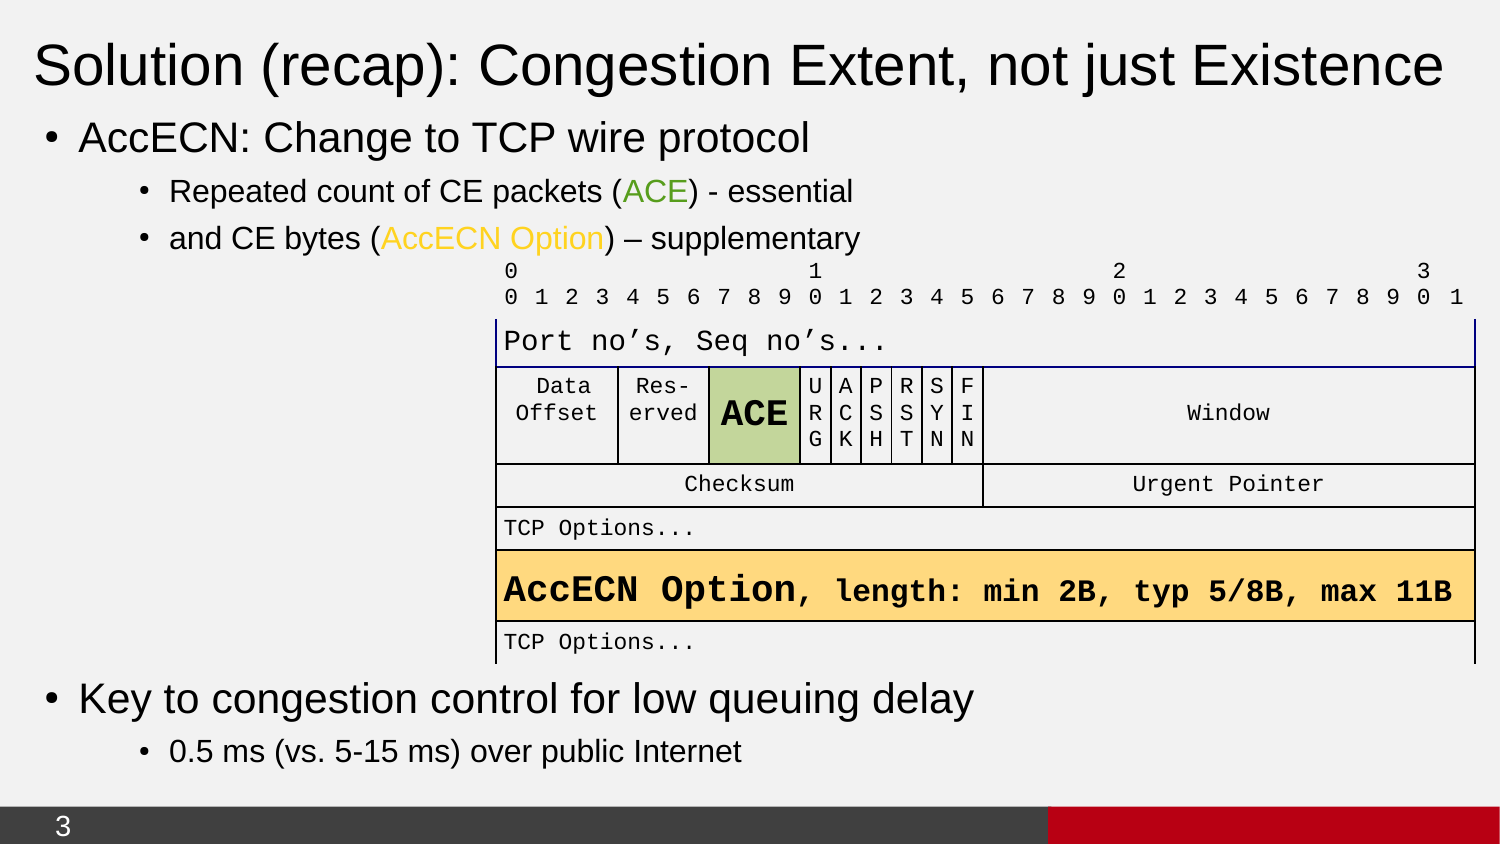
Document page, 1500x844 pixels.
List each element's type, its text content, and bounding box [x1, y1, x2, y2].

table_cell ACE [710, 368, 799, 463]
table_cell Urgent Pointer [984, 465, 1474, 506]
table_header 8 [739, 249, 770, 319]
table_cell Data Offset [497, 368, 617, 463]
table_header 9 [1378, 249, 1409, 319]
table_header 8 [1348, 249, 1378, 319]
table_cell TCP Options... [497, 622, 1474, 664]
table_header 2 [557, 249, 587, 319]
table_header 9 [770, 249, 800, 319]
table_header 6 [983, 249, 1013, 319]
table_header 2 [861, 249, 891, 319]
table_header 4 [922, 249, 952, 319]
table_cell Res-erved [619, 368, 708, 463]
table_header 10 [800, 249, 831, 319]
table_header 20 [1104, 249, 1135, 319]
title Solution (recap): Congestion Extent, not just Existence [33, 0, 1477, 131]
table_cell FIN [953, 368, 982, 463]
table_header 9 [1074, 249, 1104, 319]
table_cell Window [984, 368, 1474, 463]
table_header 1 [1439, 249, 1475, 319]
table_header 5 [952, 249, 983, 319]
table_header 5 [648, 249, 679, 319]
table_cell SYN [923, 368, 951, 463]
table_cell Checksum [497, 465, 982, 506]
table_cell RST [892, 368, 921, 463]
table_header 00 [496, 249, 527, 319]
table_header 5 [1256, 249, 1287, 319]
table_header 7 [709, 249, 739, 319]
table_cell ACK [832, 368, 860, 463]
table_header 6 [1287, 249, 1317, 319]
table_header 4 [618, 249, 648, 319]
table_header 1 [831, 249, 861, 319]
table_header 1 [1135, 249, 1165, 319]
table_header 1 [527, 249, 557, 319]
table_header 30 [1409, 249, 1439, 319]
table_header 8 [1044, 249, 1074, 319]
table_header 4 [1226, 249, 1256, 319]
table_cell TCP Options... [497, 508, 1474, 549]
table_cell PSH [862, 368, 891, 463]
table_header 3 [891, 249, 922, 319]
table_header 3 [1196, 249, 1226, 319]
table_header 7 [1317, 249, 1348, 319]
table_header 6 [679, 249, 709, 319]
table_cell Port no’s, Seq no’s... [497, 319, 1474, 366]
table_header 2 [1165, 249, 1196, 319]
list AccECN: Change to TCP wire protocol Repeated count of CE packets (ACE) - essential and CE bytes (AccECN Option) – supplementary Key to congestion control for low queuing delay 0.5 ms (vs. 5-15 ms) over public Internet [33, 113, 1410, 780]
table_header 7 [1013, 249, 1044, 319]
table_header 3 [587, 249, 618, 319]
table_cell URG [801, 368, 830, 463]
table_cell AccECN Option, length: min 2B, typ 5/8B, max 11B [497, 551, 1474, 620]
